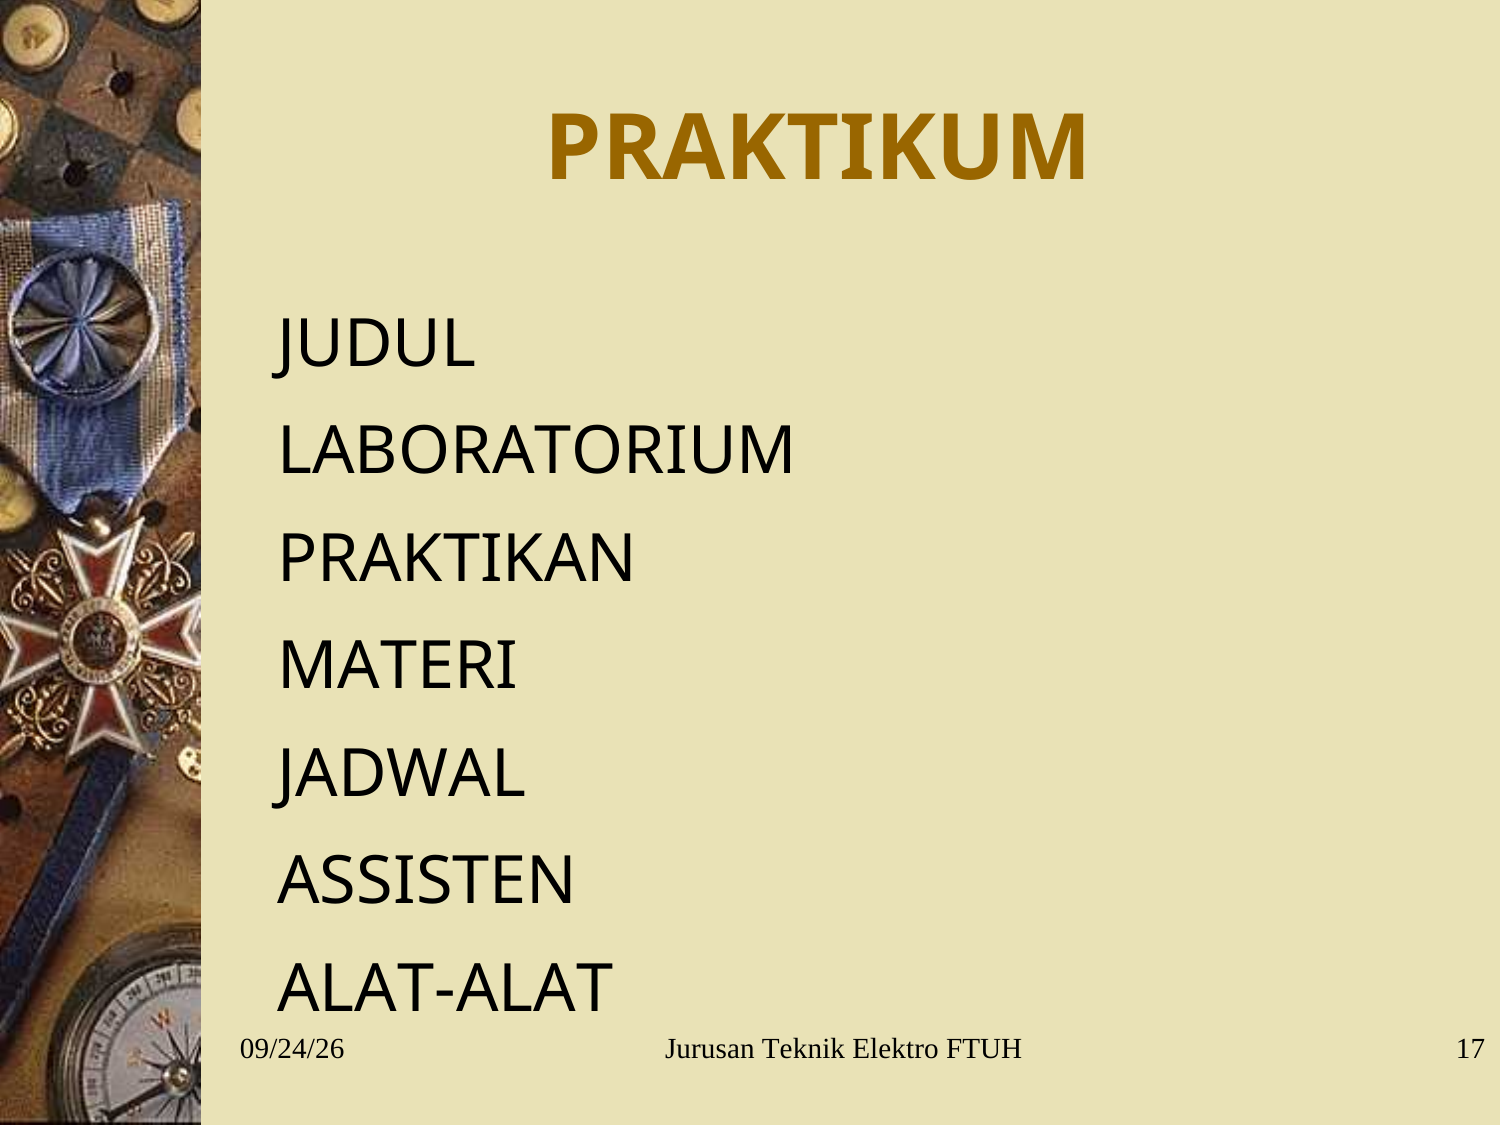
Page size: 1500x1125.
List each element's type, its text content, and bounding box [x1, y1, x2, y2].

title PRAKTIKUM [199, 49, 1438, 238]
list JUDUL LABORATORIUM PRAKTIKAN MATERI JADWAL ASSISTEN ALAT-ALAT [262, 287, 1326, 963]
picture [0, 0, 201, 1125]
